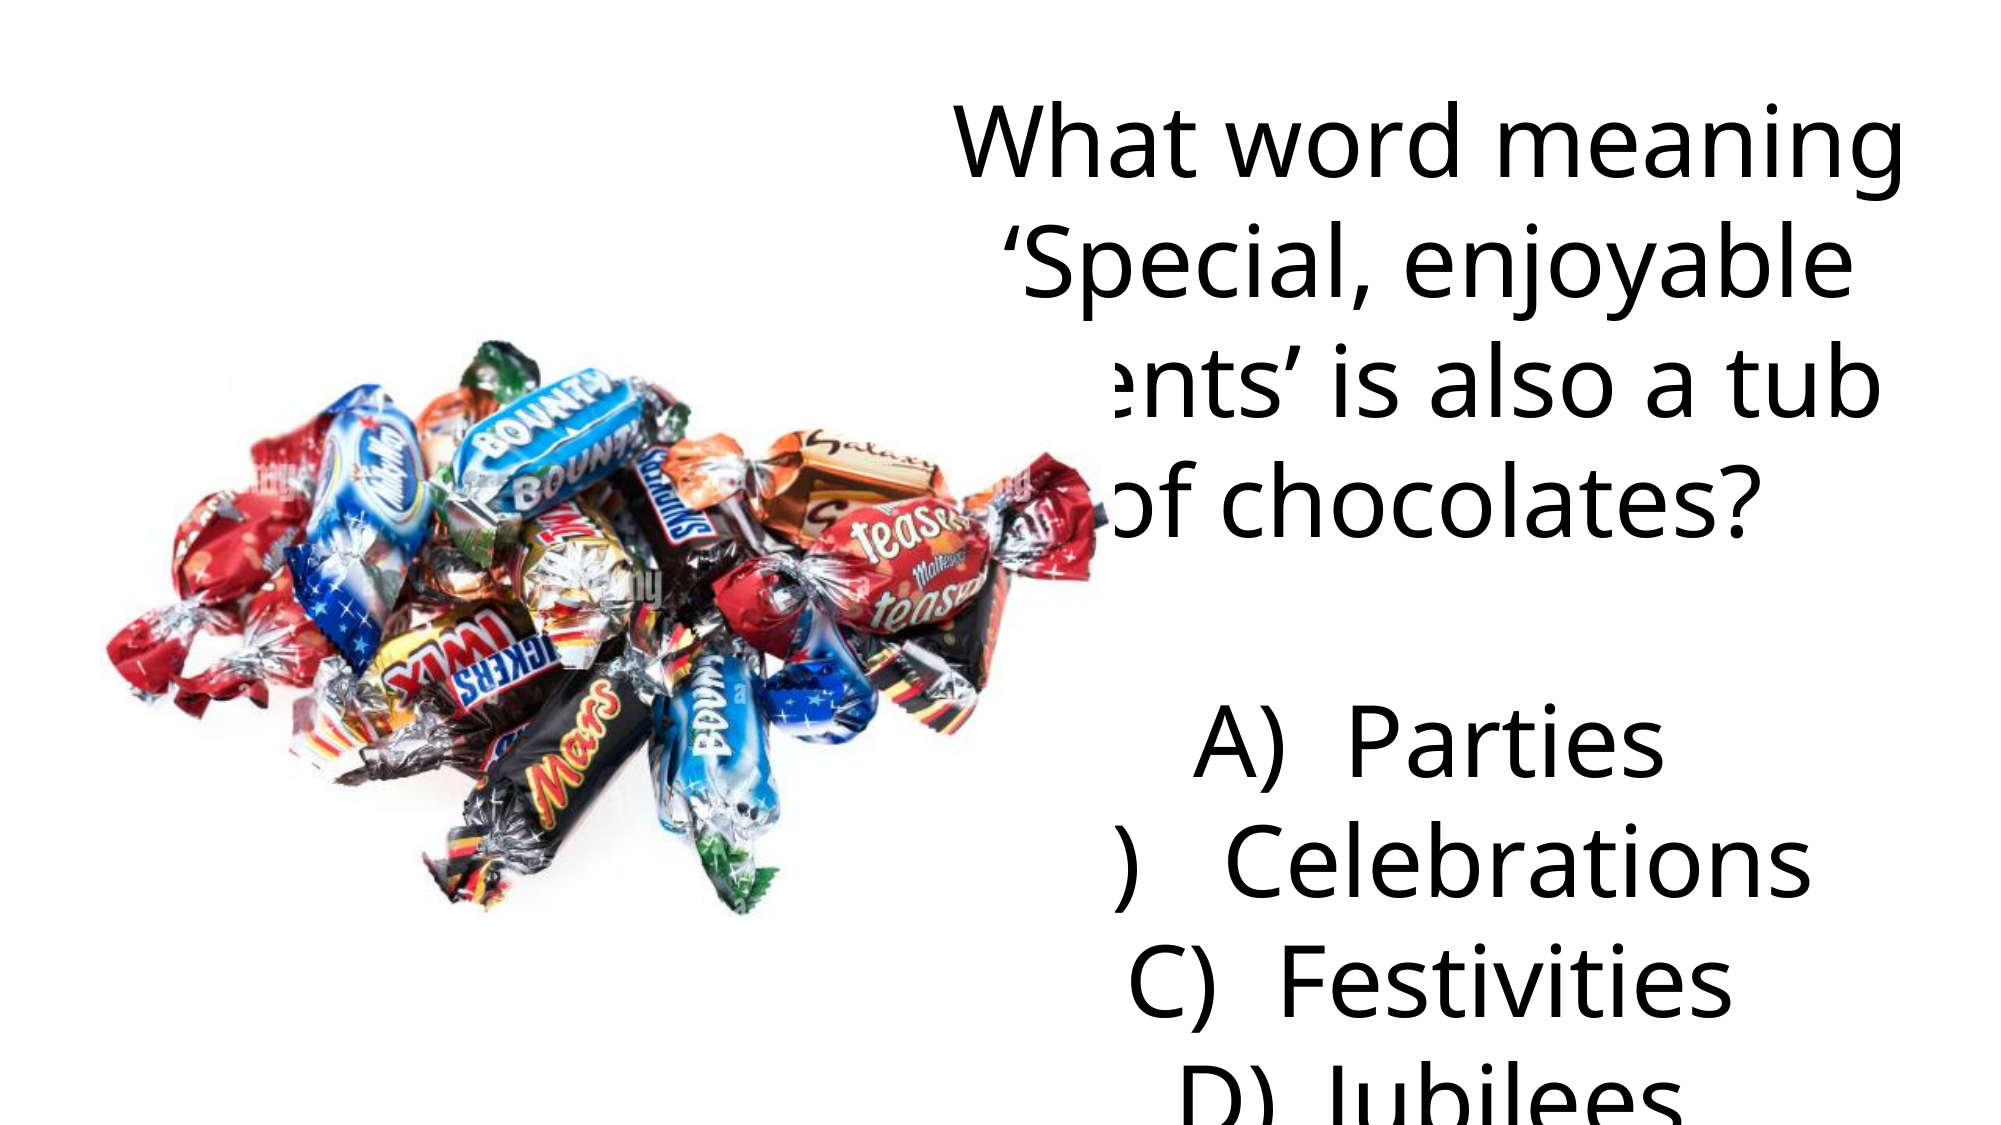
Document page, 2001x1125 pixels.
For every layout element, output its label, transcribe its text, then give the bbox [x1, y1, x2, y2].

picture [100, 328, 1115, 922]
text_box What word meaning ‘Special, enjoyable events’ is also a tub of chocolates? Parties Celebrations Festivities Jubilees [930, 70, 1931, 1055]
